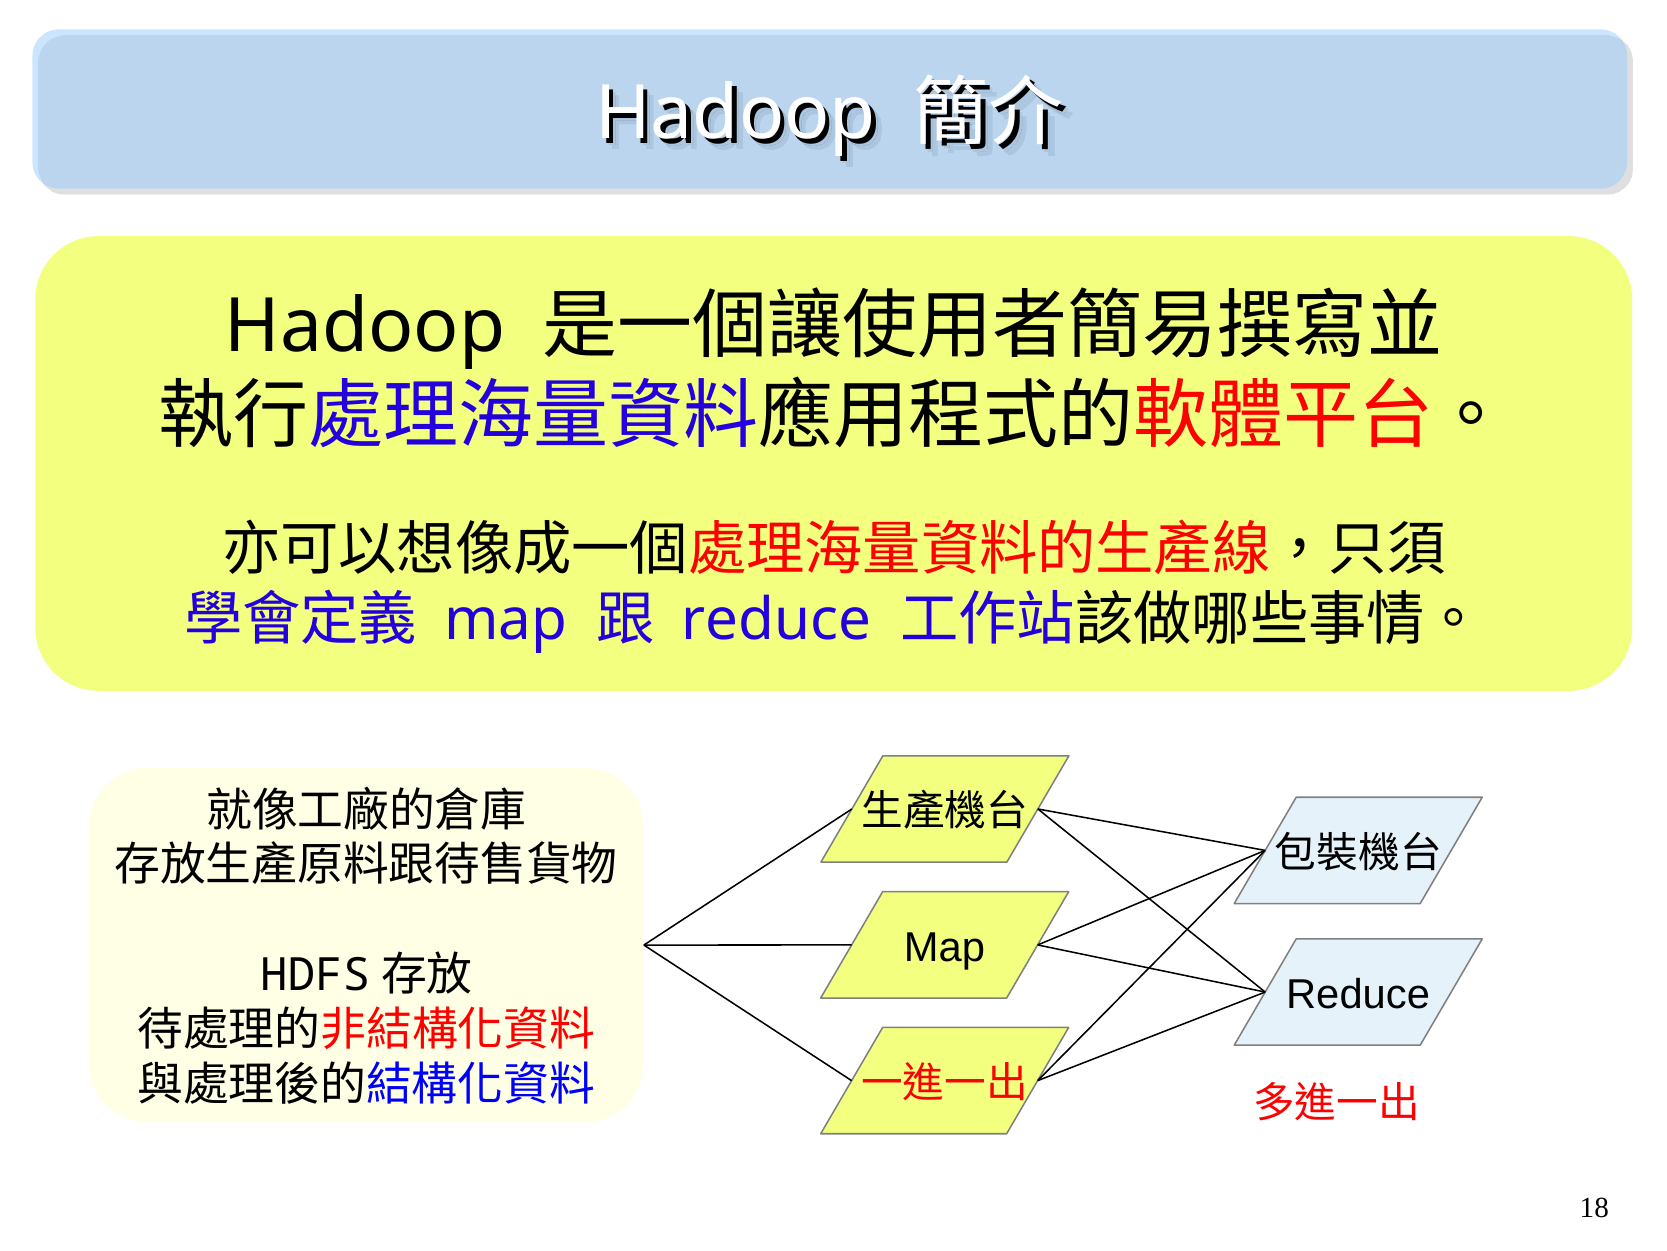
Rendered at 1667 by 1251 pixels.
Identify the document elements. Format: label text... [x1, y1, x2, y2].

text_box 一進一出 [820, 1027, 1069, 1134]
text_box 生產機台 [820, 755, 1069, 863]
text_box Hadoop 是一個讓使用者簡易撰寫並 執行處理海量資料應用程式的軟體平台。 亦可以想像成一個處理海量資料的生產線，只須 學會定義 map 跟 reduce 工作站該做哪些事情。 [35, 236, 1633, 691]
text_box 就像工廠的倉庫 存放生產原料跟待售貨物 HDFS存放 待處理的非結構化資料 與處理後的結構化資料 [88, 767, 644, 1123]
text_box Reduce [1234, 938, 1483, 1046]
text_box Map [820, 891, 1069, 999]
text_box 多進一出 [1238, 1068, 1436, 1134]
text_box 包裝機台 [1234, 797, 1483, 904]
text_box Hadoop 簡介 [32, 29, 1628, 189]
